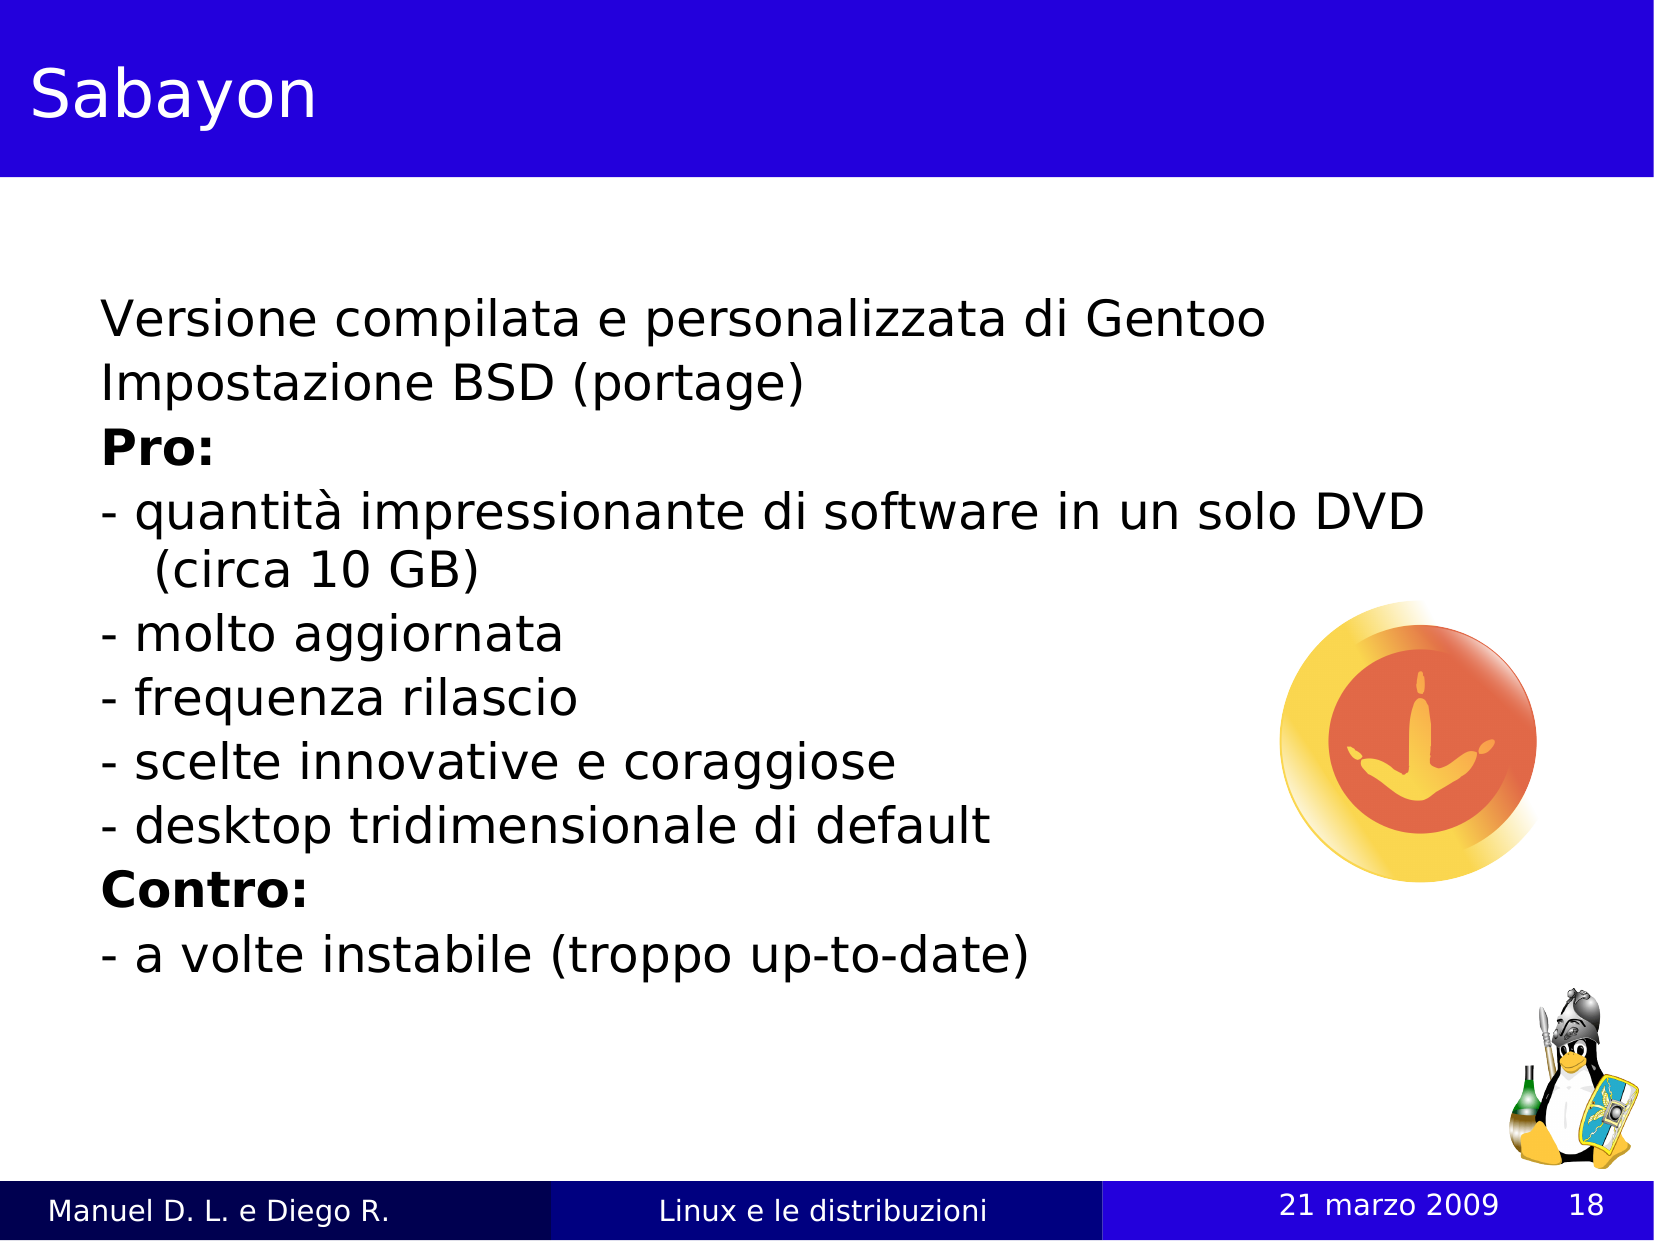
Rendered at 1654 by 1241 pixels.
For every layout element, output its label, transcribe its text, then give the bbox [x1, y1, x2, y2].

picture [1256, 592, 1574, 888]
picture [1509, 988, 1639, 1169]
title Sabayon [29, 0, 1518, 198]
list Versione compilata e personalizzata di Gentoo Impostazione BSD (portage) Pro: - quantità impressionante di software in un solo DVD (circa 10 GB) - molto aggiornata - frequenza rilascio - scelte innovative e coraggiose - desktop tridimensionale di default Contro: - a volte instabile (troppo up-to-date) [82, 290, 1571, 1109]
